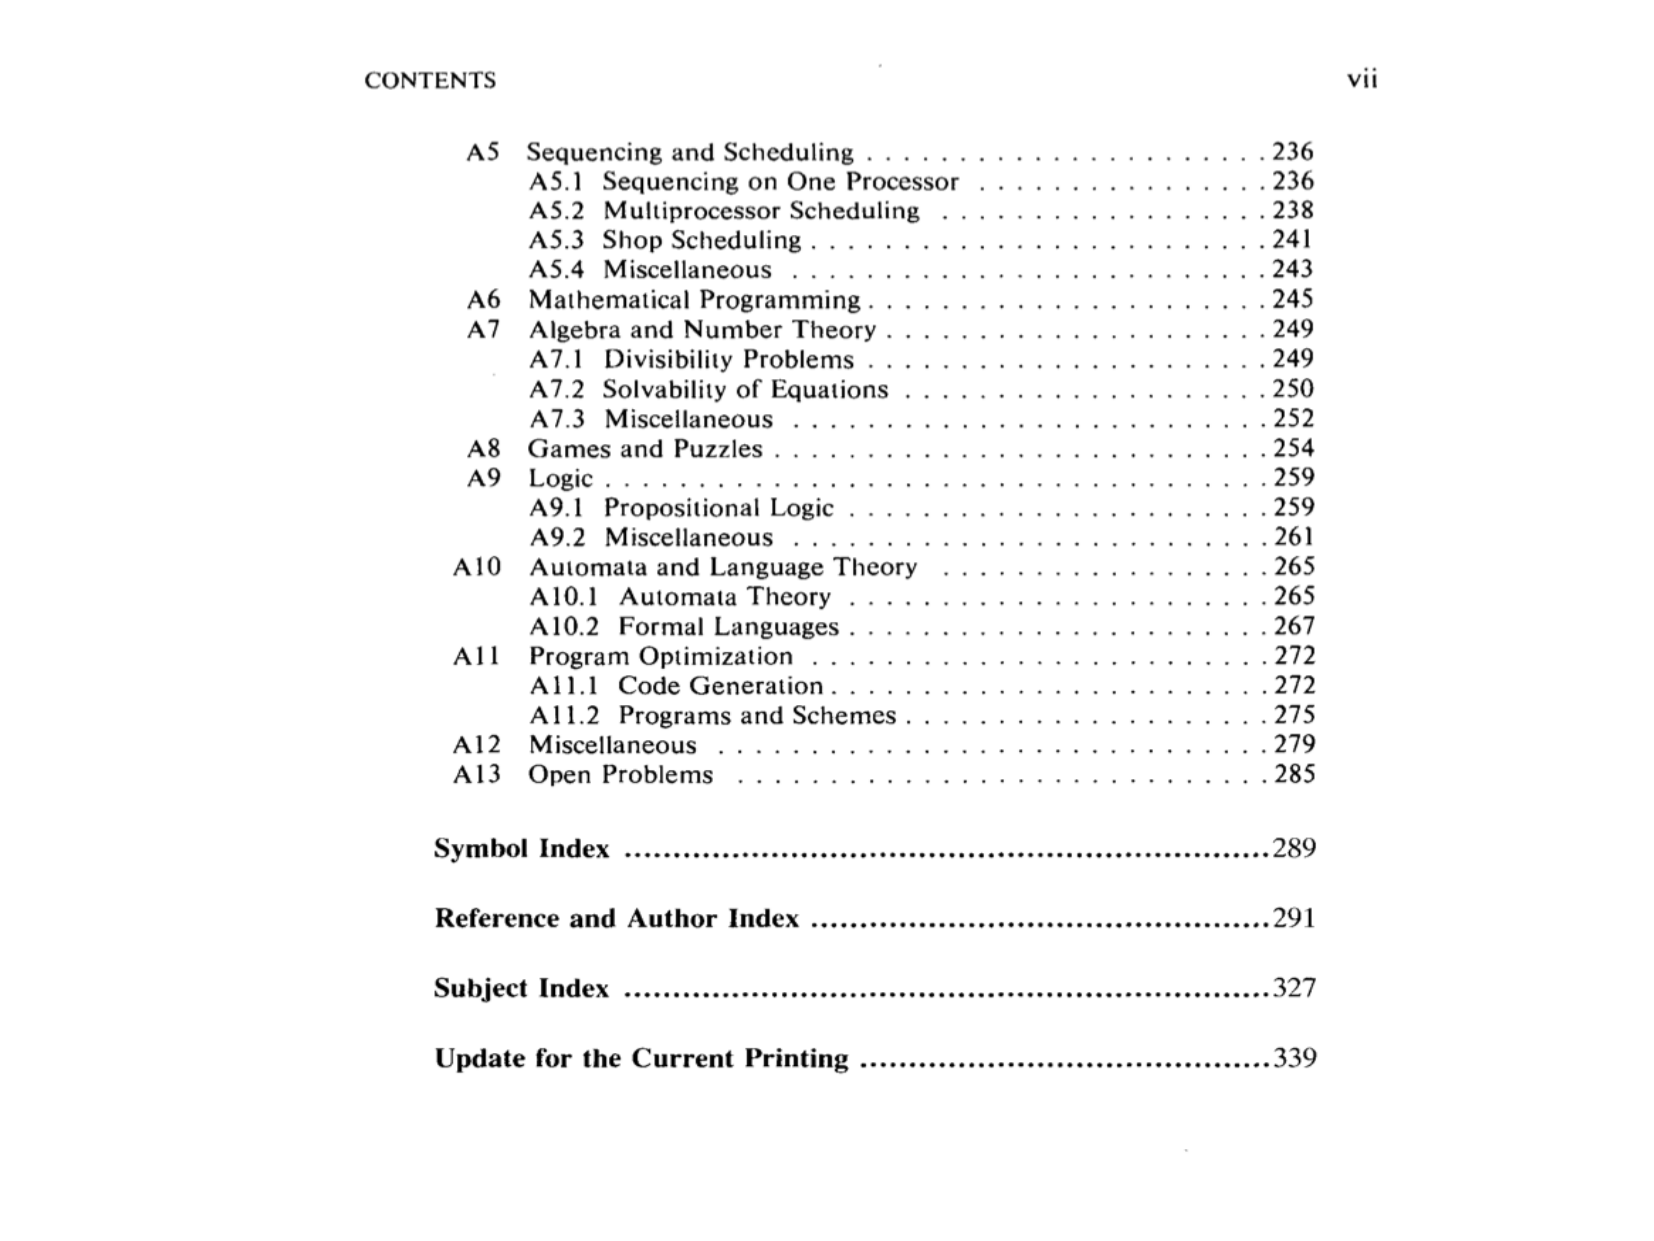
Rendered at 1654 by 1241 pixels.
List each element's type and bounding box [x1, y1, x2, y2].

picture [283, 0, 1536, 1241]
